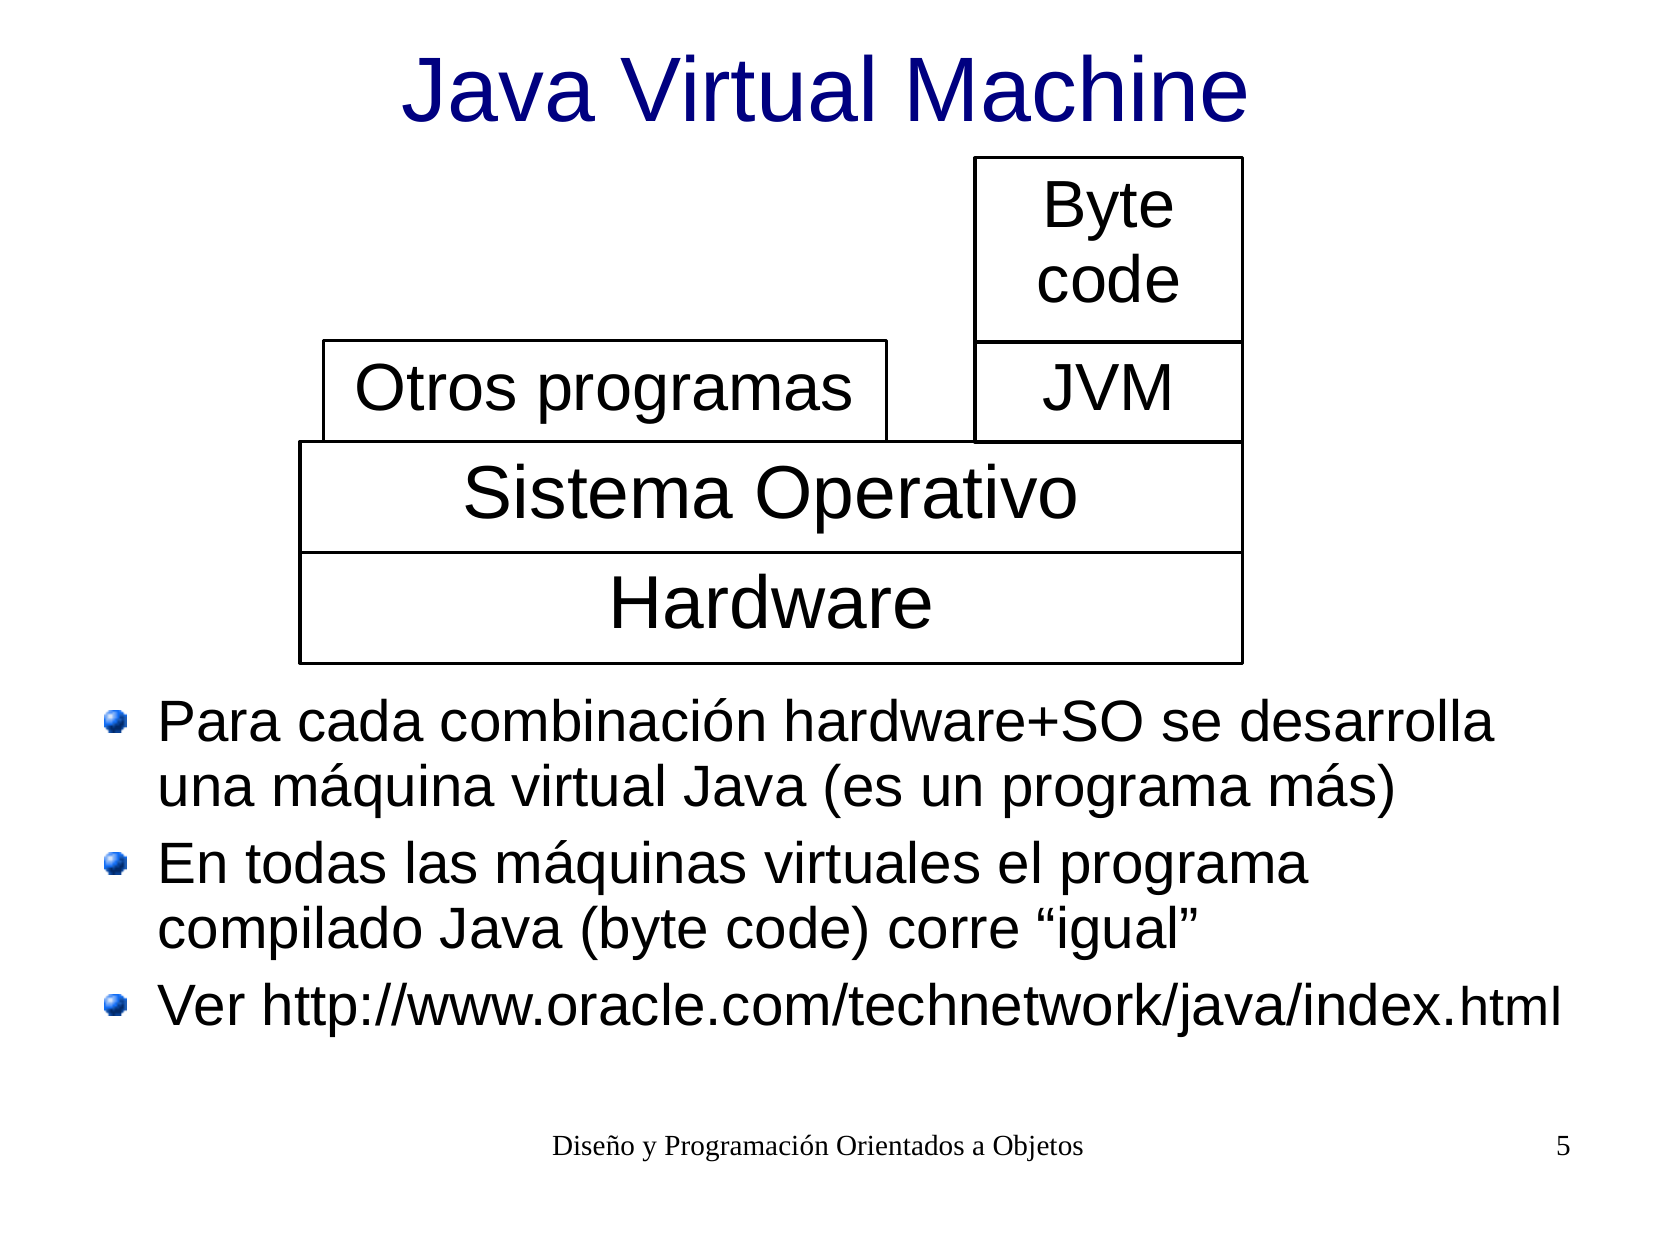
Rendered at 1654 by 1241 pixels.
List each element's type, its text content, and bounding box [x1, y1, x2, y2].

text_box Byte code [975, 157, 1243, 343]
list Para cada combinación hardware+SO se desarrolla una máquina virtual Java (es un programa más) En todas las máquinas virtuales el programa compilado Java (byte code) corre “igual” Ver http://www.oracle.com/technetwork/java/index.html [86, 688, 1576, 1139]
text_box JVM [975, 344, 1243, 443]
text_box Sistema Operativo [300, 441, 1243, 553]
title Java Virtual Machine [82, 32, 1571, 147]
text_box Otros programas [323, 340, 887, 442]
text_box Hardware [300, 554, 1243, 664]
